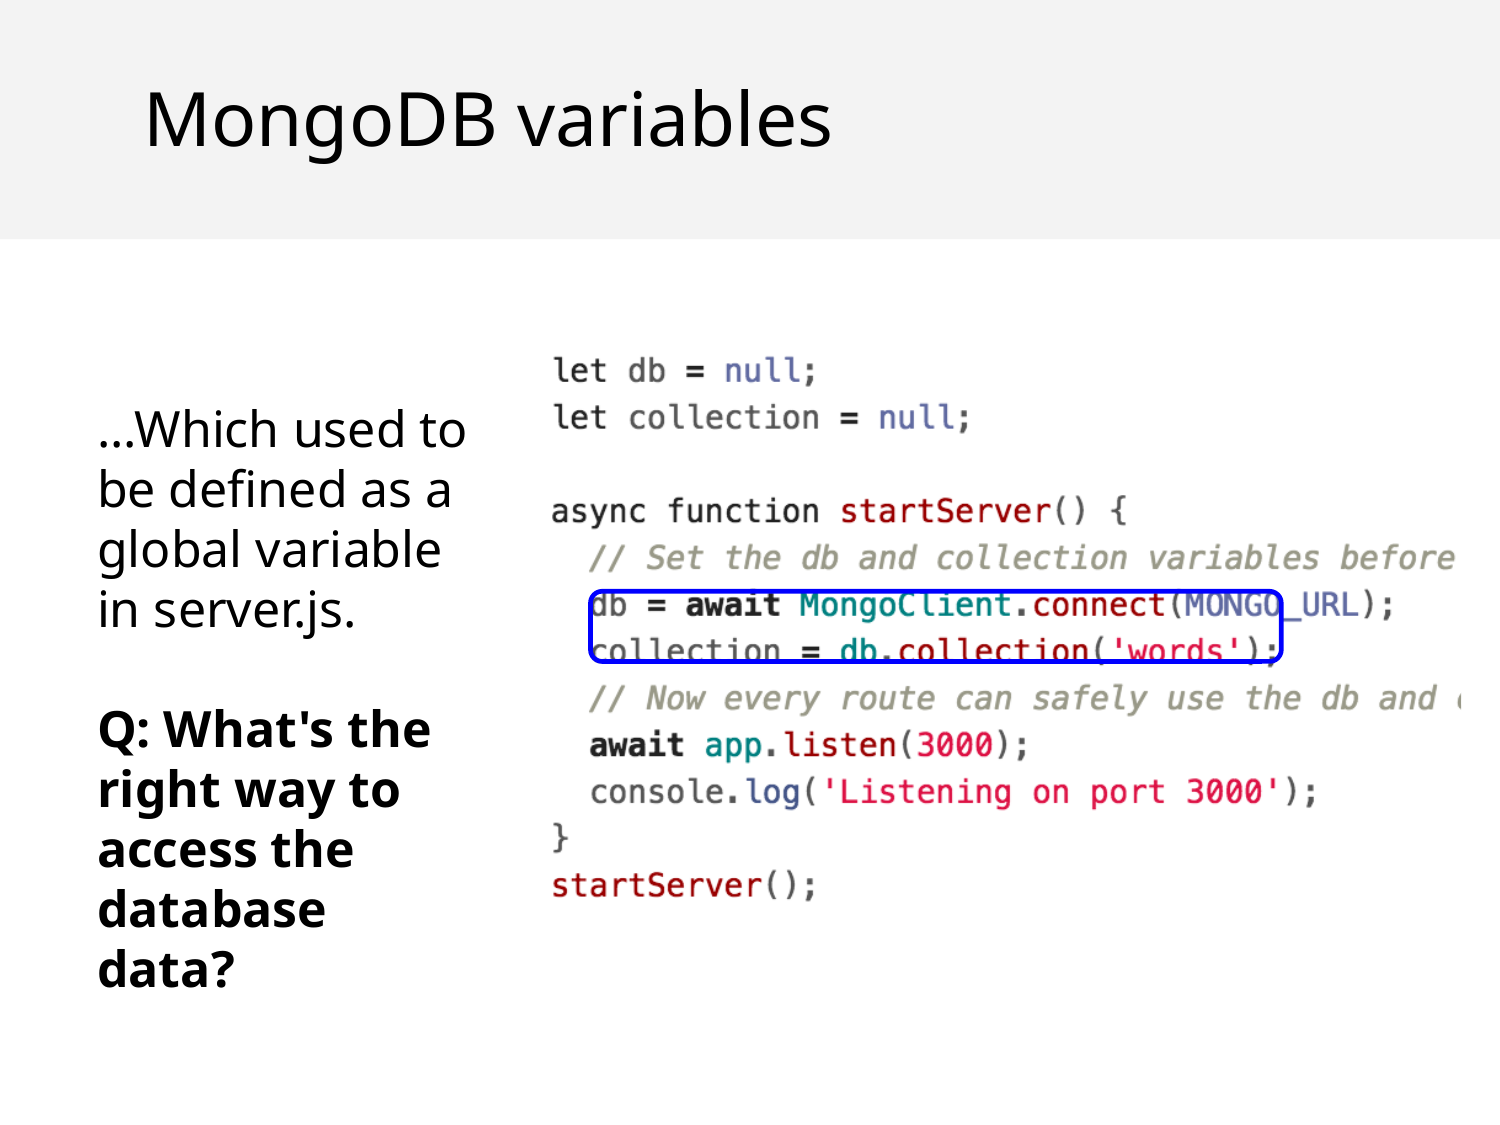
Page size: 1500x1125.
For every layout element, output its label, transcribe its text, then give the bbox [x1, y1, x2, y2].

picture [524, 328, 1462, 909]
title MongoDB variables [128, 56, 1372, 183]
text_box ...Which used to be defined as a global variable in server.js. Q: What's the right way to access the database data? [82, 382, 486, 963]
